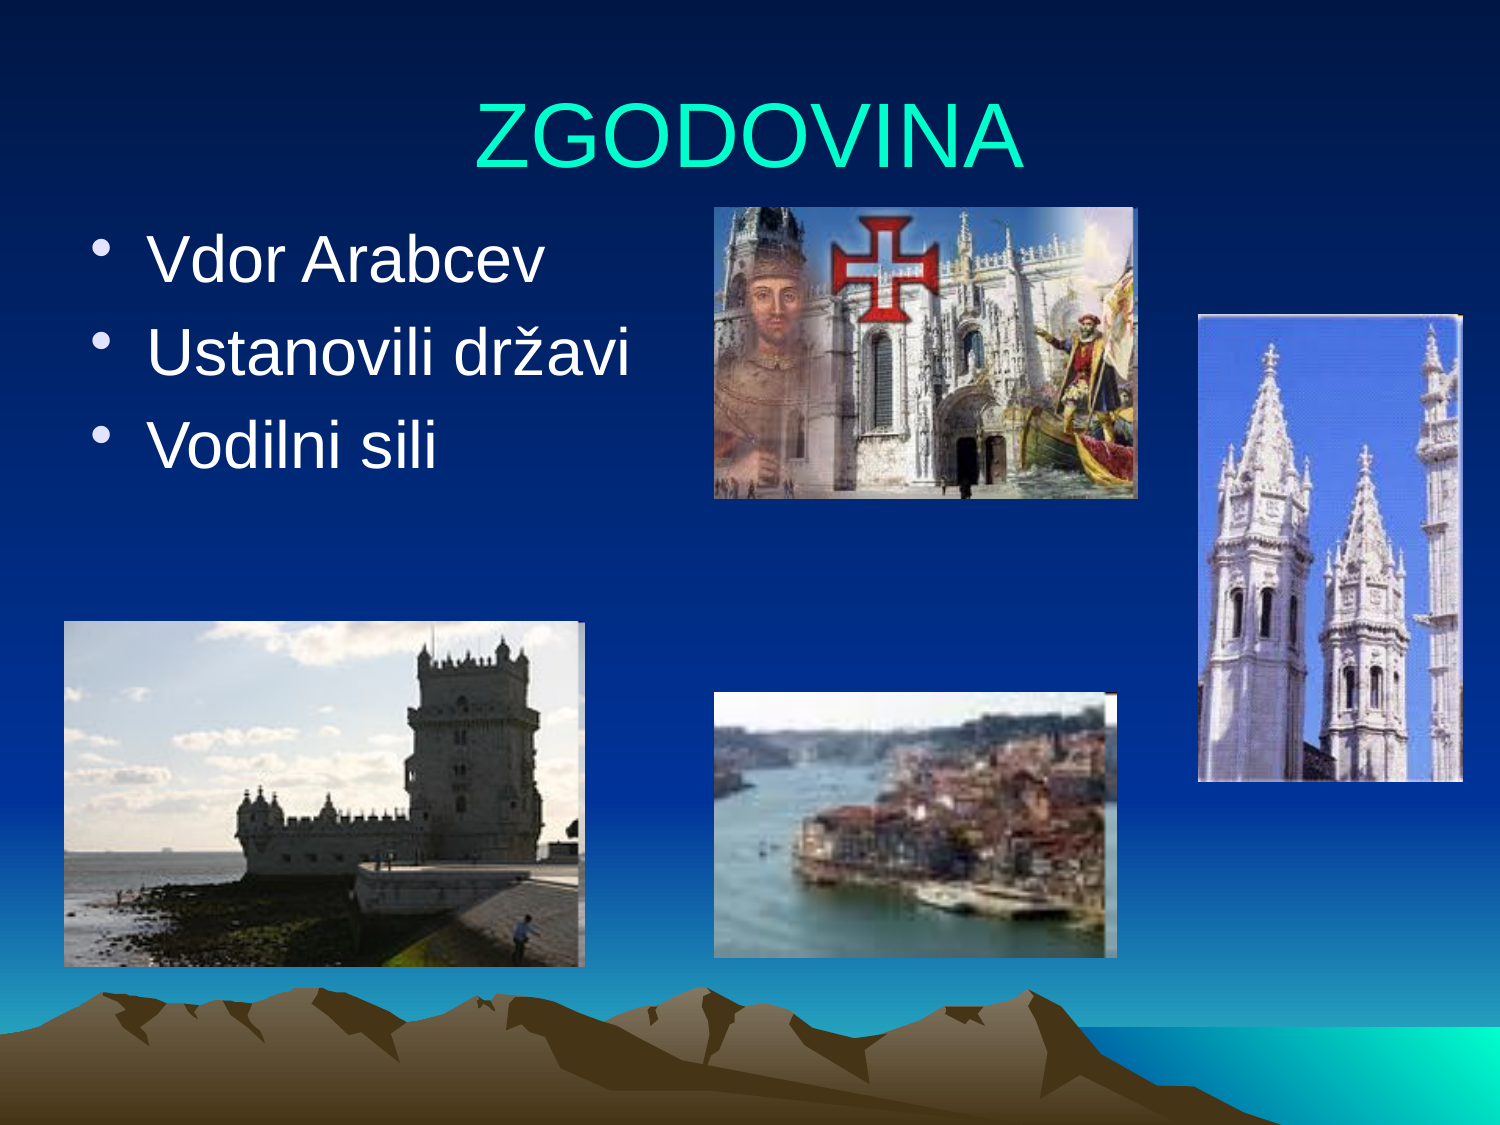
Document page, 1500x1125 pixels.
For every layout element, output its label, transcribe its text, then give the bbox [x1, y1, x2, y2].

picture [714, 692, 1117, 958]
picture [714, 207, 1138, 499]
picture [1198, 314, 1463, 782]
list Vdor Arabcev Ustanovili državi Vodilni sili [75, 208, 1425, 1000]
picture [64, 621, 585, 967]
title ZGODOVINA [75, 37, 1425, 208]
